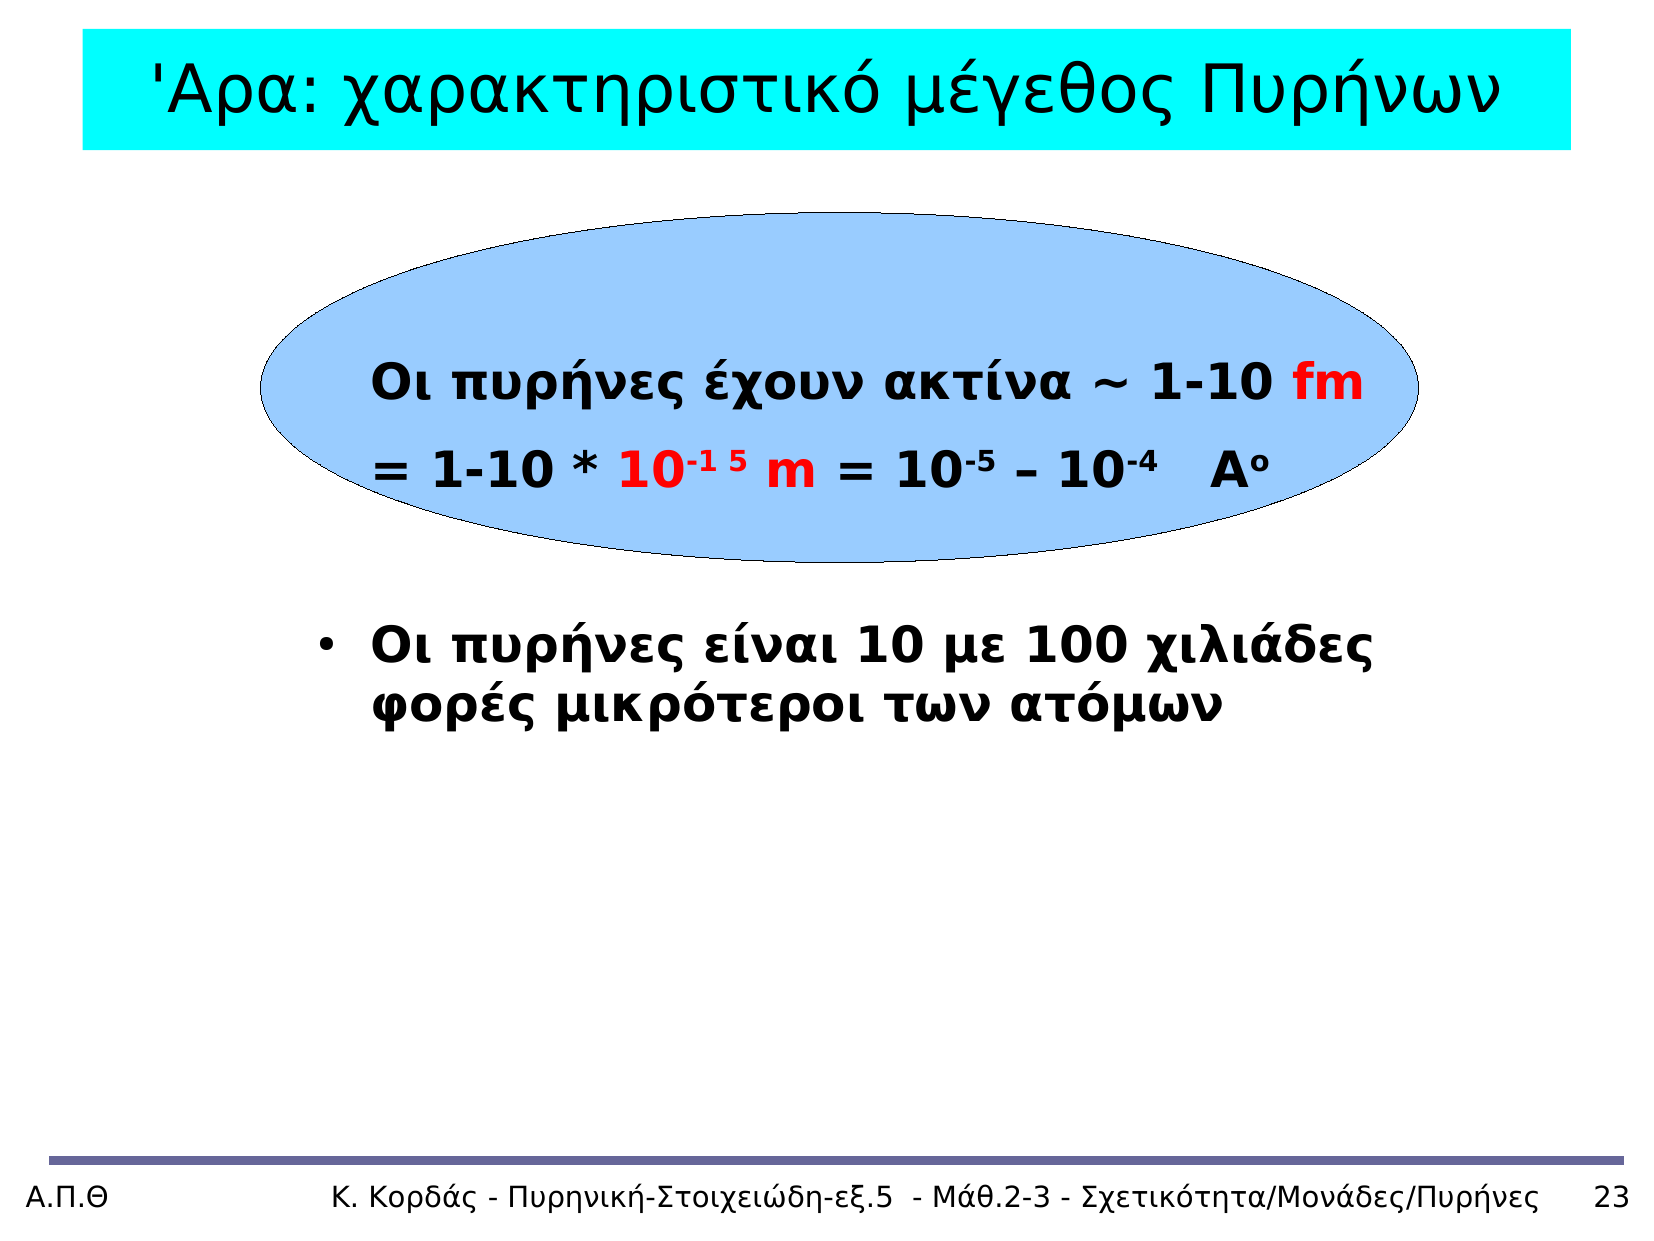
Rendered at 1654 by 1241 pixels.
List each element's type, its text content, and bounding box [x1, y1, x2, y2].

list Οι πυρήνες έχουν ακτίνα ~ 1-10 fm = 1-10 * 10-1 5 m = 10-5 – 10-4 Αο Οι πυρήνες είναι 10 με 100 χιλιάδες φορές μικρότεροι των ατόμων [300, 177, 1463, 1065]
text_box [260, 323, 300, 452]
title 'Αρα: χαρακτηριστικό μέγεθος Πυρήνων [82, 28, 1571, 151]
